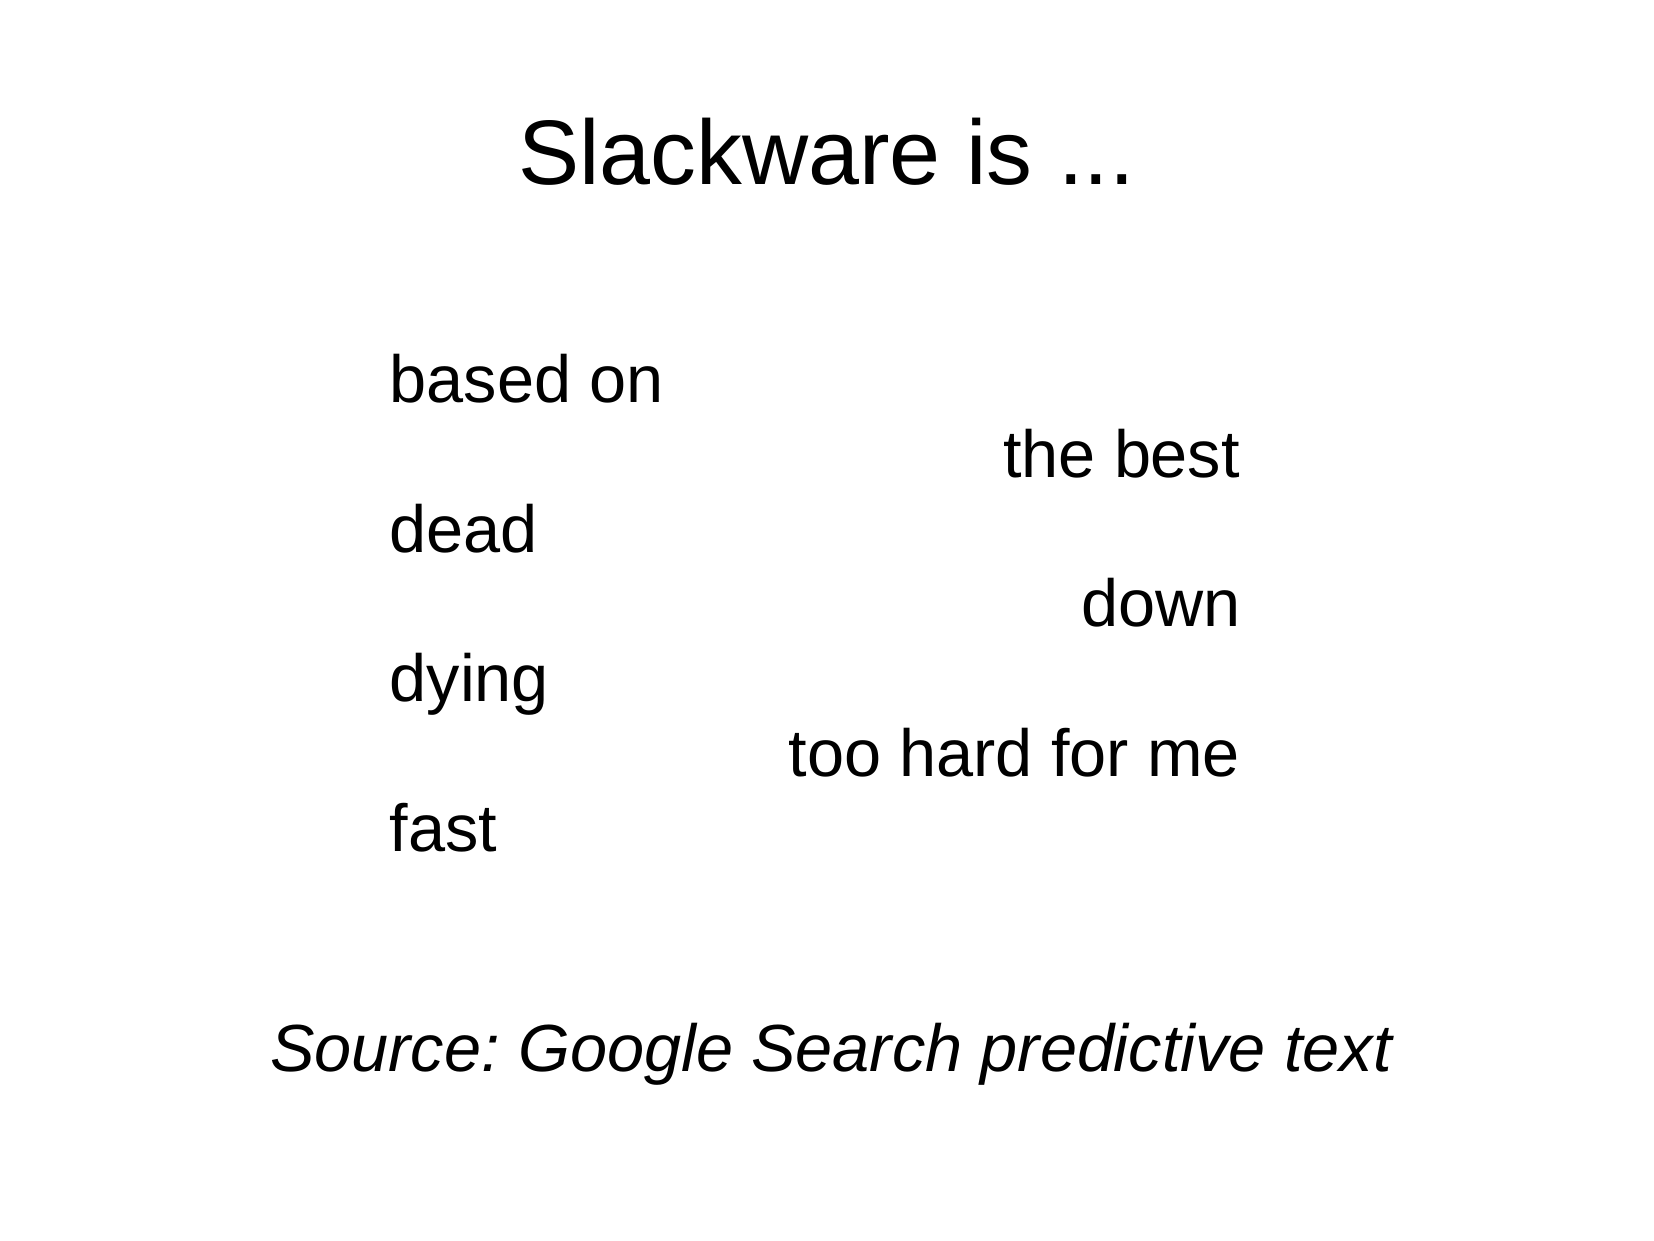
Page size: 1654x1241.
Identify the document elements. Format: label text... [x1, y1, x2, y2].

text_box based on the best dead down dying too hard for me fast [389, 341, 1241, 866]
text_box Source: Google Search predictive text [103, 928, 1560, 1170]
title Slackware is ... [82, 49, 1571, 257]
